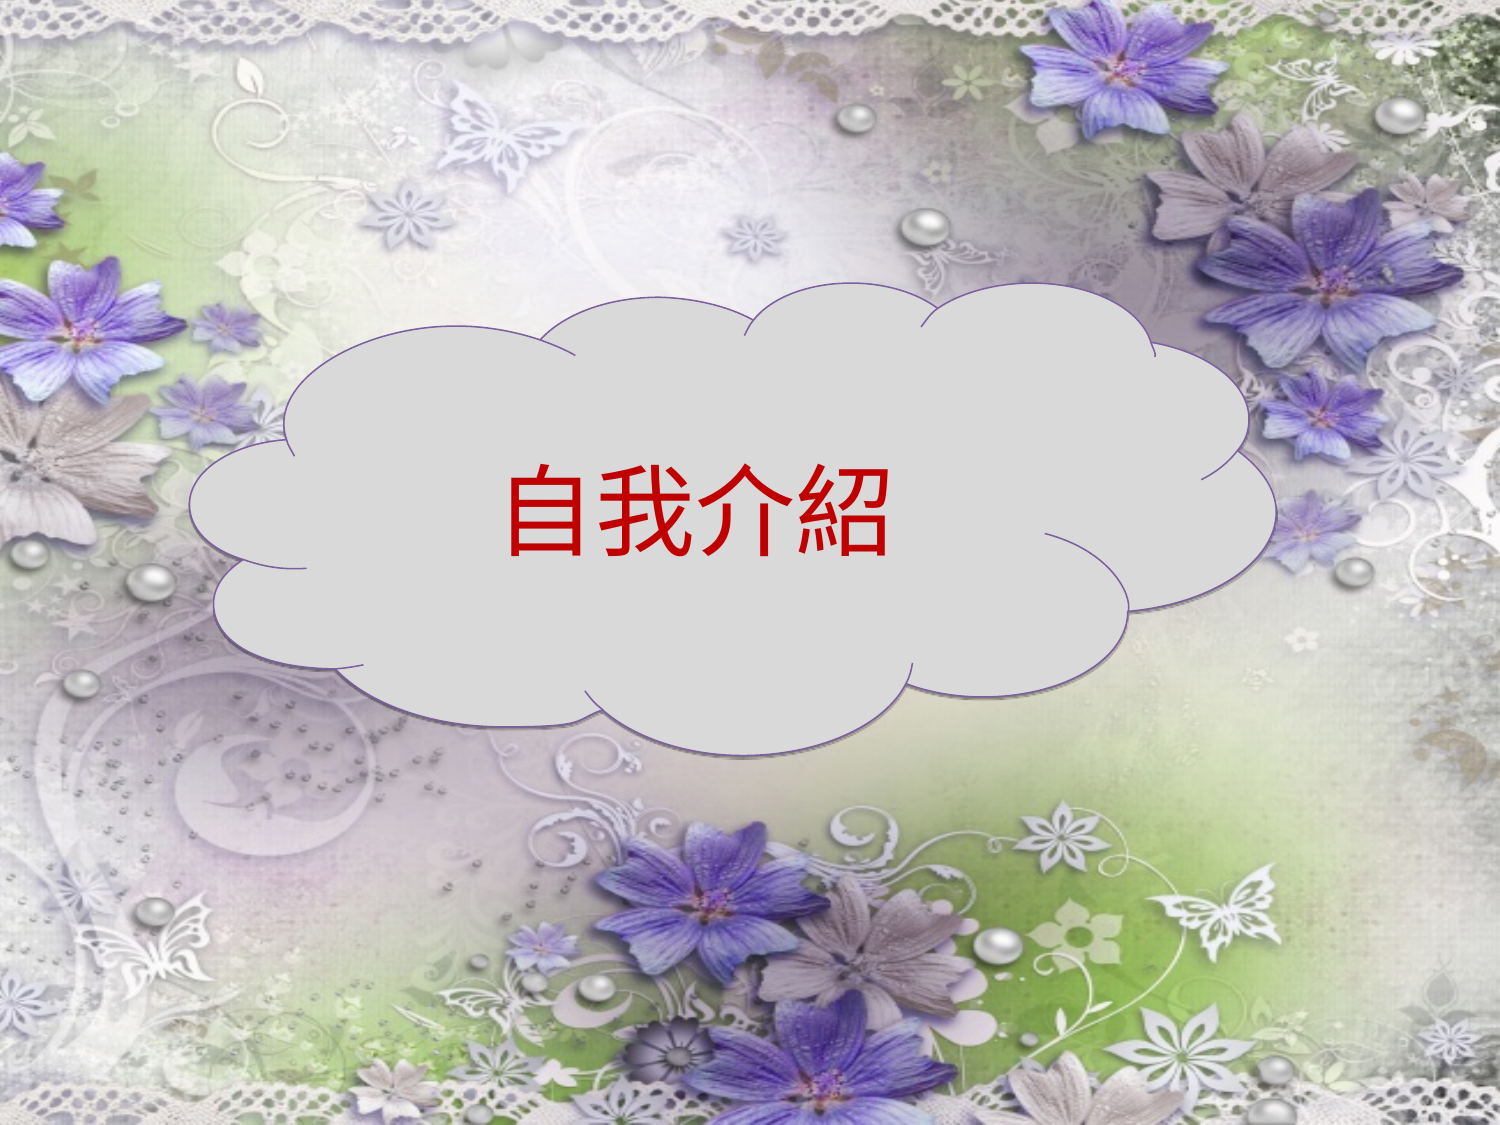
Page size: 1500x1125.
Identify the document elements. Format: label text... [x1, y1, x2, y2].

text_box 自我介紹 [189, 283, 1277, 756]
picture [0, 0, 1500, 1125]
